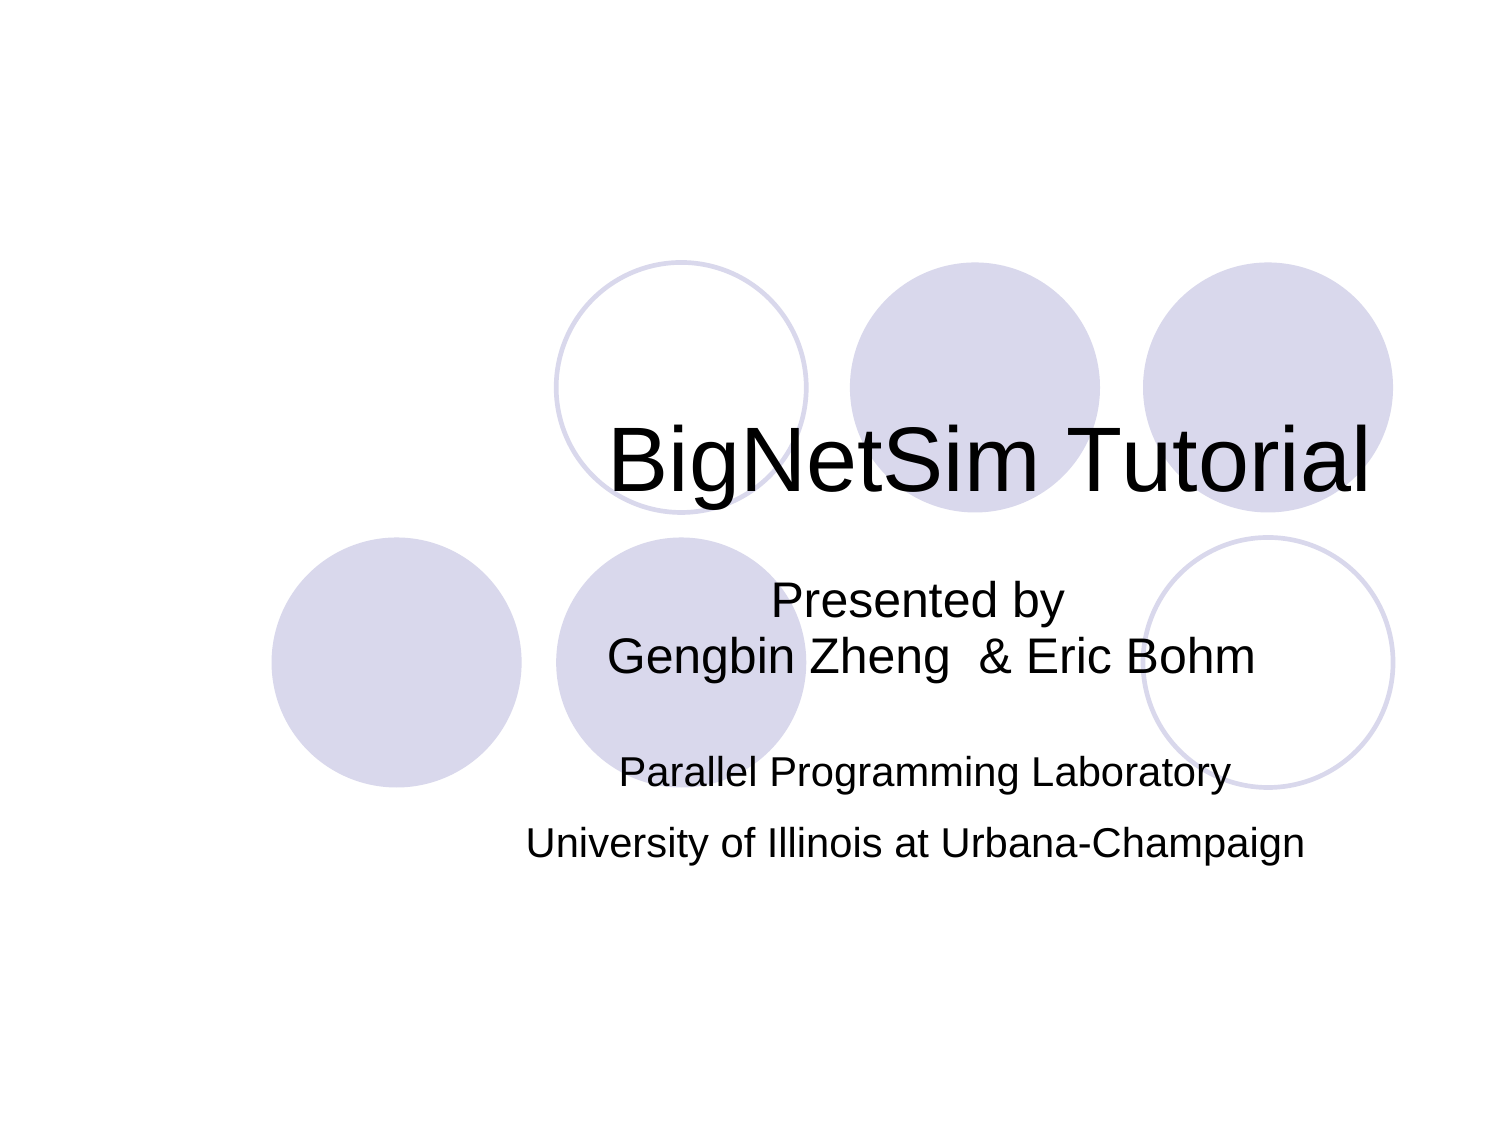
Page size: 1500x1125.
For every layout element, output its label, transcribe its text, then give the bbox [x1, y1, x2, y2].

title BigNetSim Tutorial [112, 199, 1388, 518]
subtitle Presented by Gengbin Zheng & Eric Bohm Parallel Programming Laboratory University of Illinois at Urbana-Champaign [337, 575, 1438, 1001]
